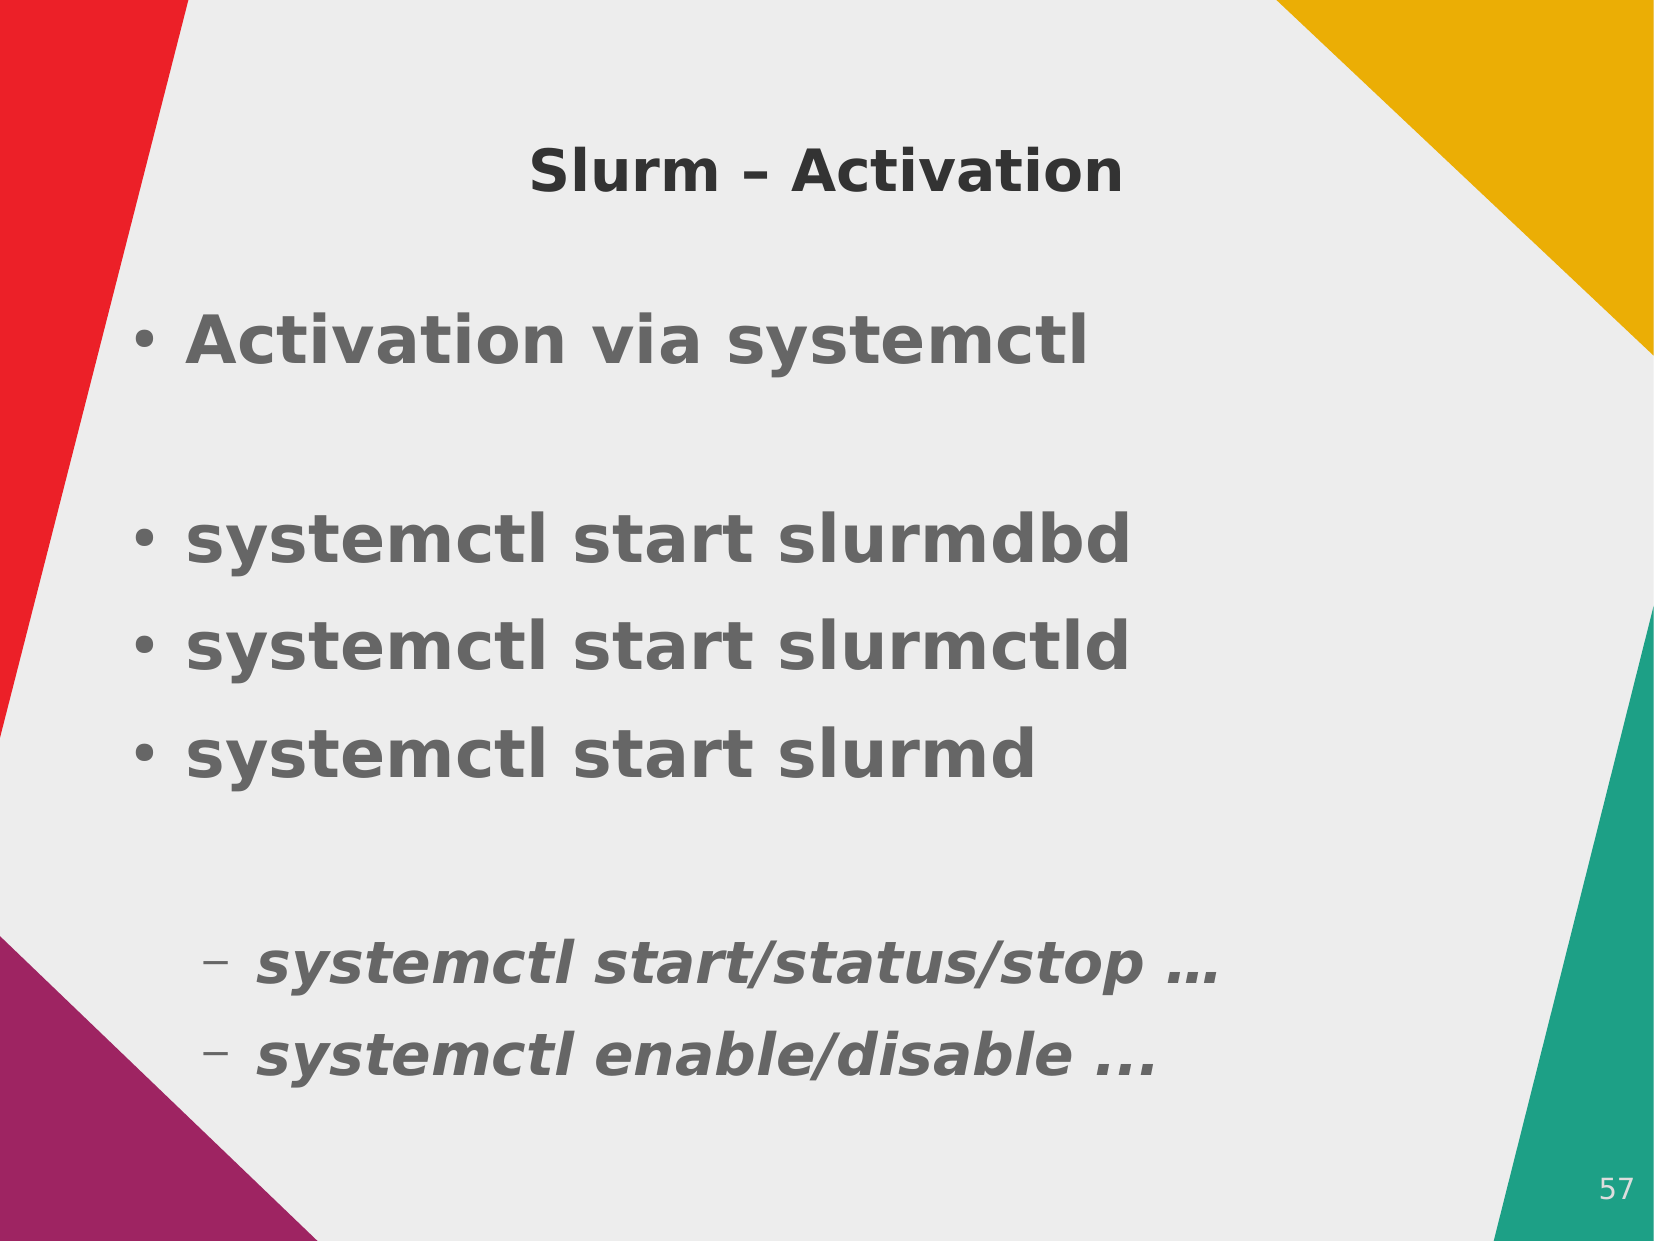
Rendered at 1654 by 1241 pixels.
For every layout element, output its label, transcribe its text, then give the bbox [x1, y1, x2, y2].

list Activation via systemctl systemctl start slurmdbd systemctl start slurmctld systemctl start slurmd systemctl start/status/stop … systemctl enable/disable ... [114, 302, 1539, 1217]
title Slurm – Activation [114, 73, 1539, 271]
